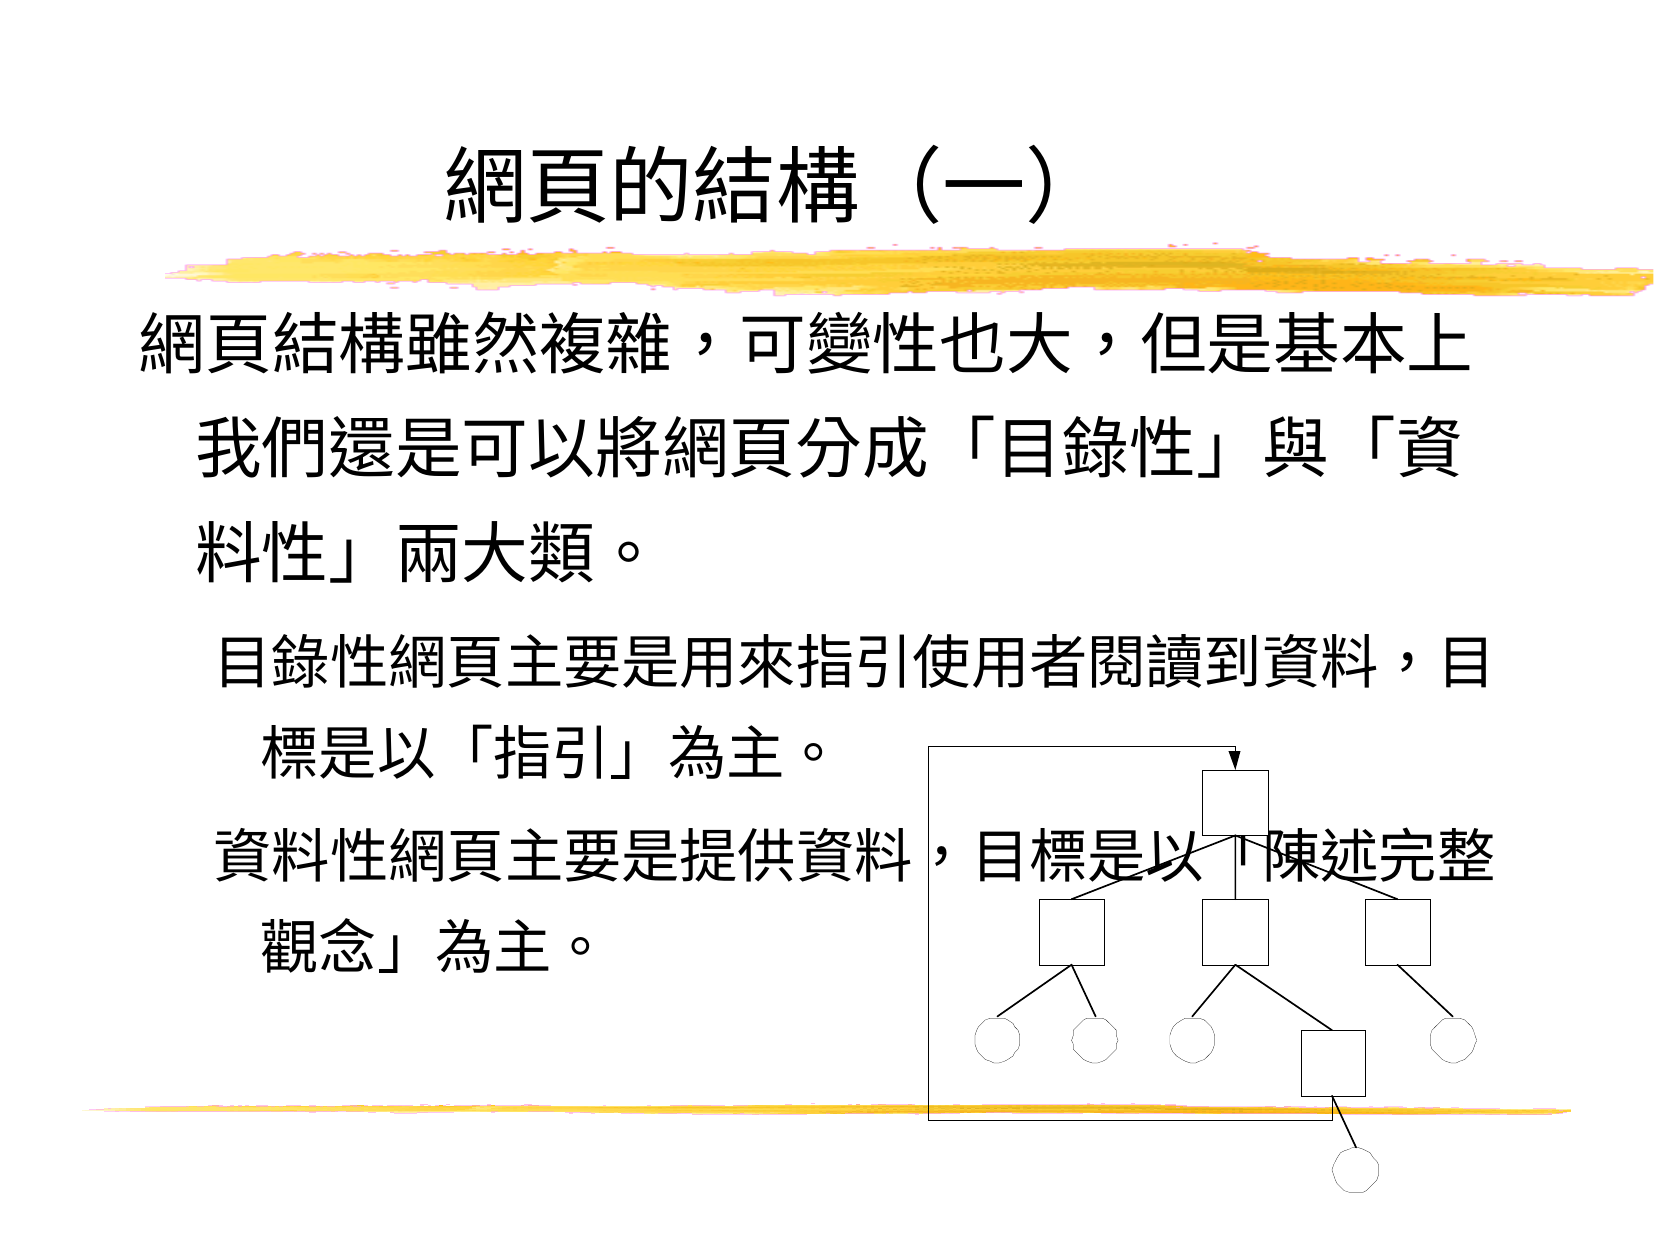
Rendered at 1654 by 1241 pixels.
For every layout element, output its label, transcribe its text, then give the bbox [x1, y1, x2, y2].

picture [165, 237, 1654, 308]
picture [82, 1102, 895, 1117]
title 網頁的結構（一） [73, 41, 1479, 249]
picture [1477, 1102, 1571, 1117]
chart [895, 744, 1477, 1194]
list 網頁結構雖然複雜，可變性也大，但是基本上我們還是可以將網頁分成「目錄性」與「資料性」兩大類。 目錄性網頁主要是用來指引使用者閱讀到資料，目標是以「指引」為主。 資料性網頁主要是提供資料，目標是以「陳述完整觀念」為主。 [124, 275, 1530, 849]
